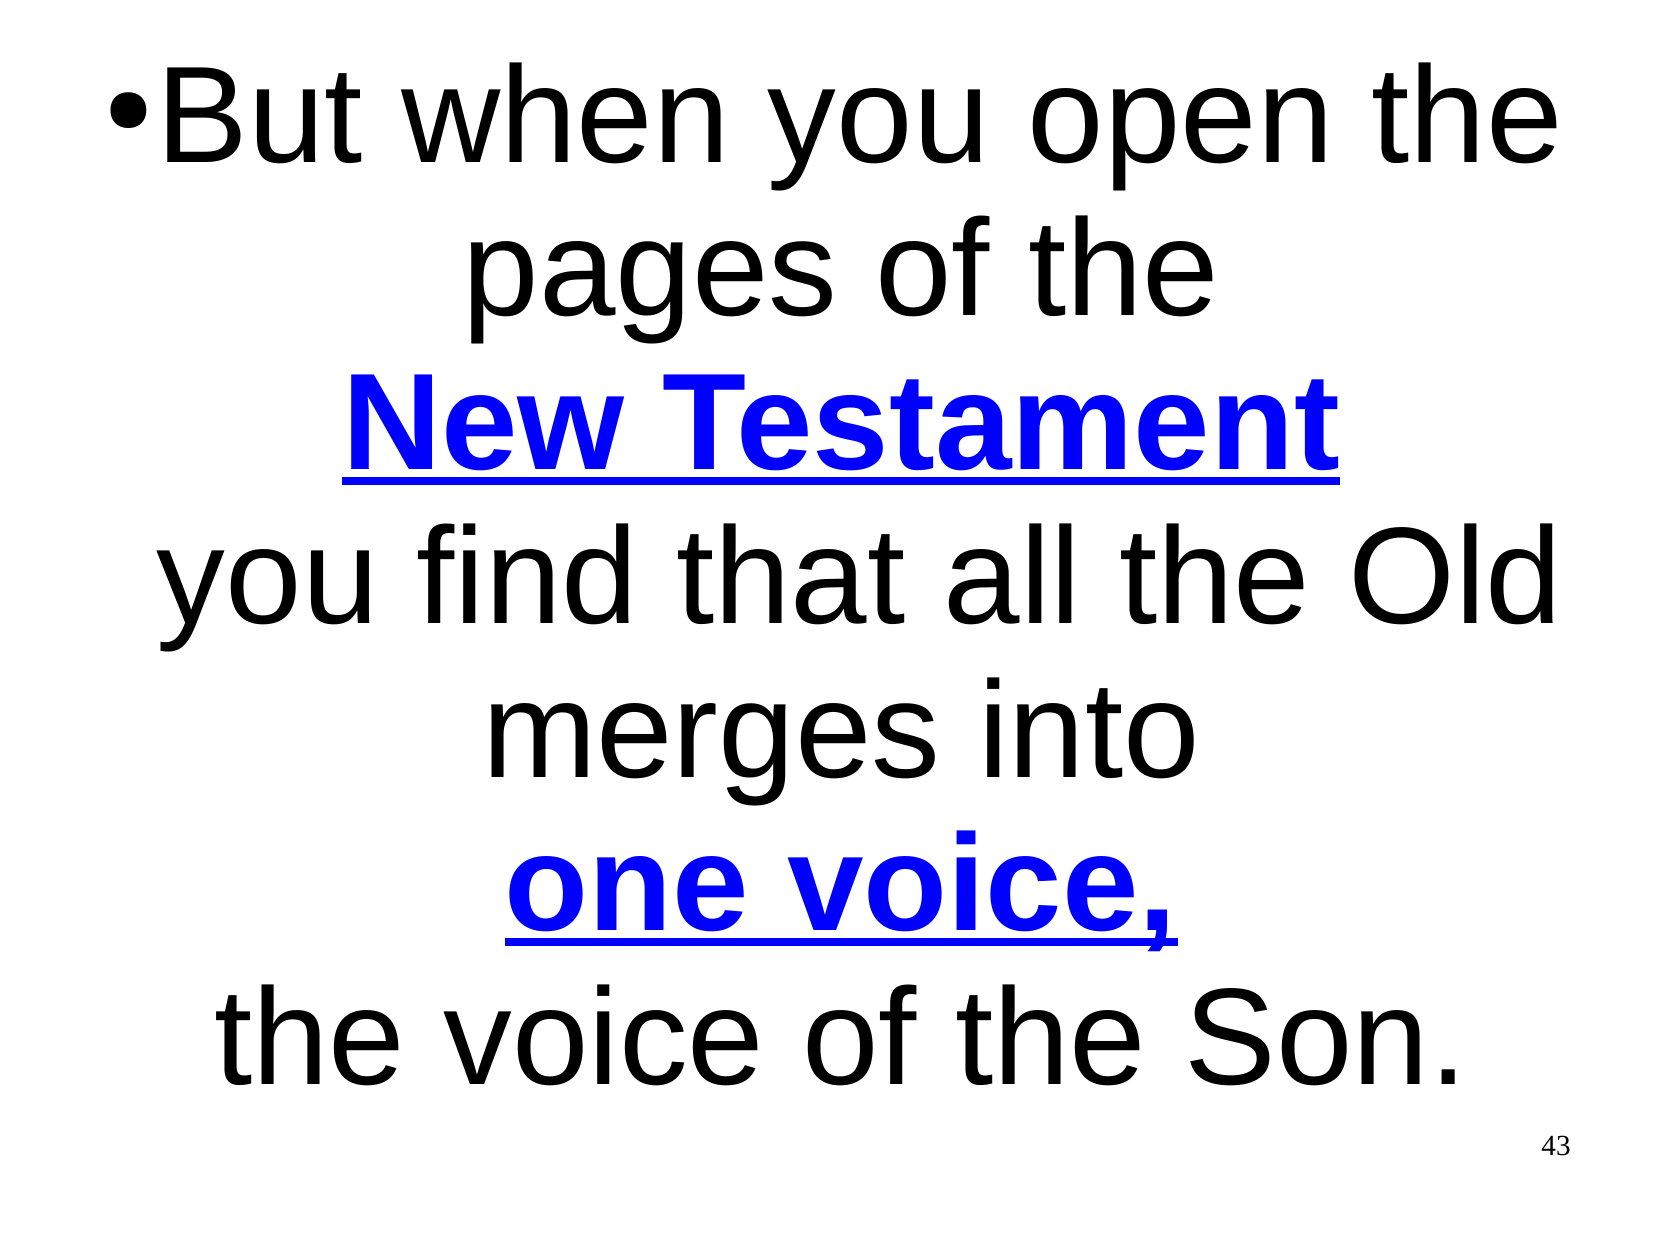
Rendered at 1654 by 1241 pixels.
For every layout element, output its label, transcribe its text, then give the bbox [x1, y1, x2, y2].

list But when you open the pages of the New Testament you find that all the Old merges into one voice, the voice of the Son. [37, 37, 1613, 1238]
